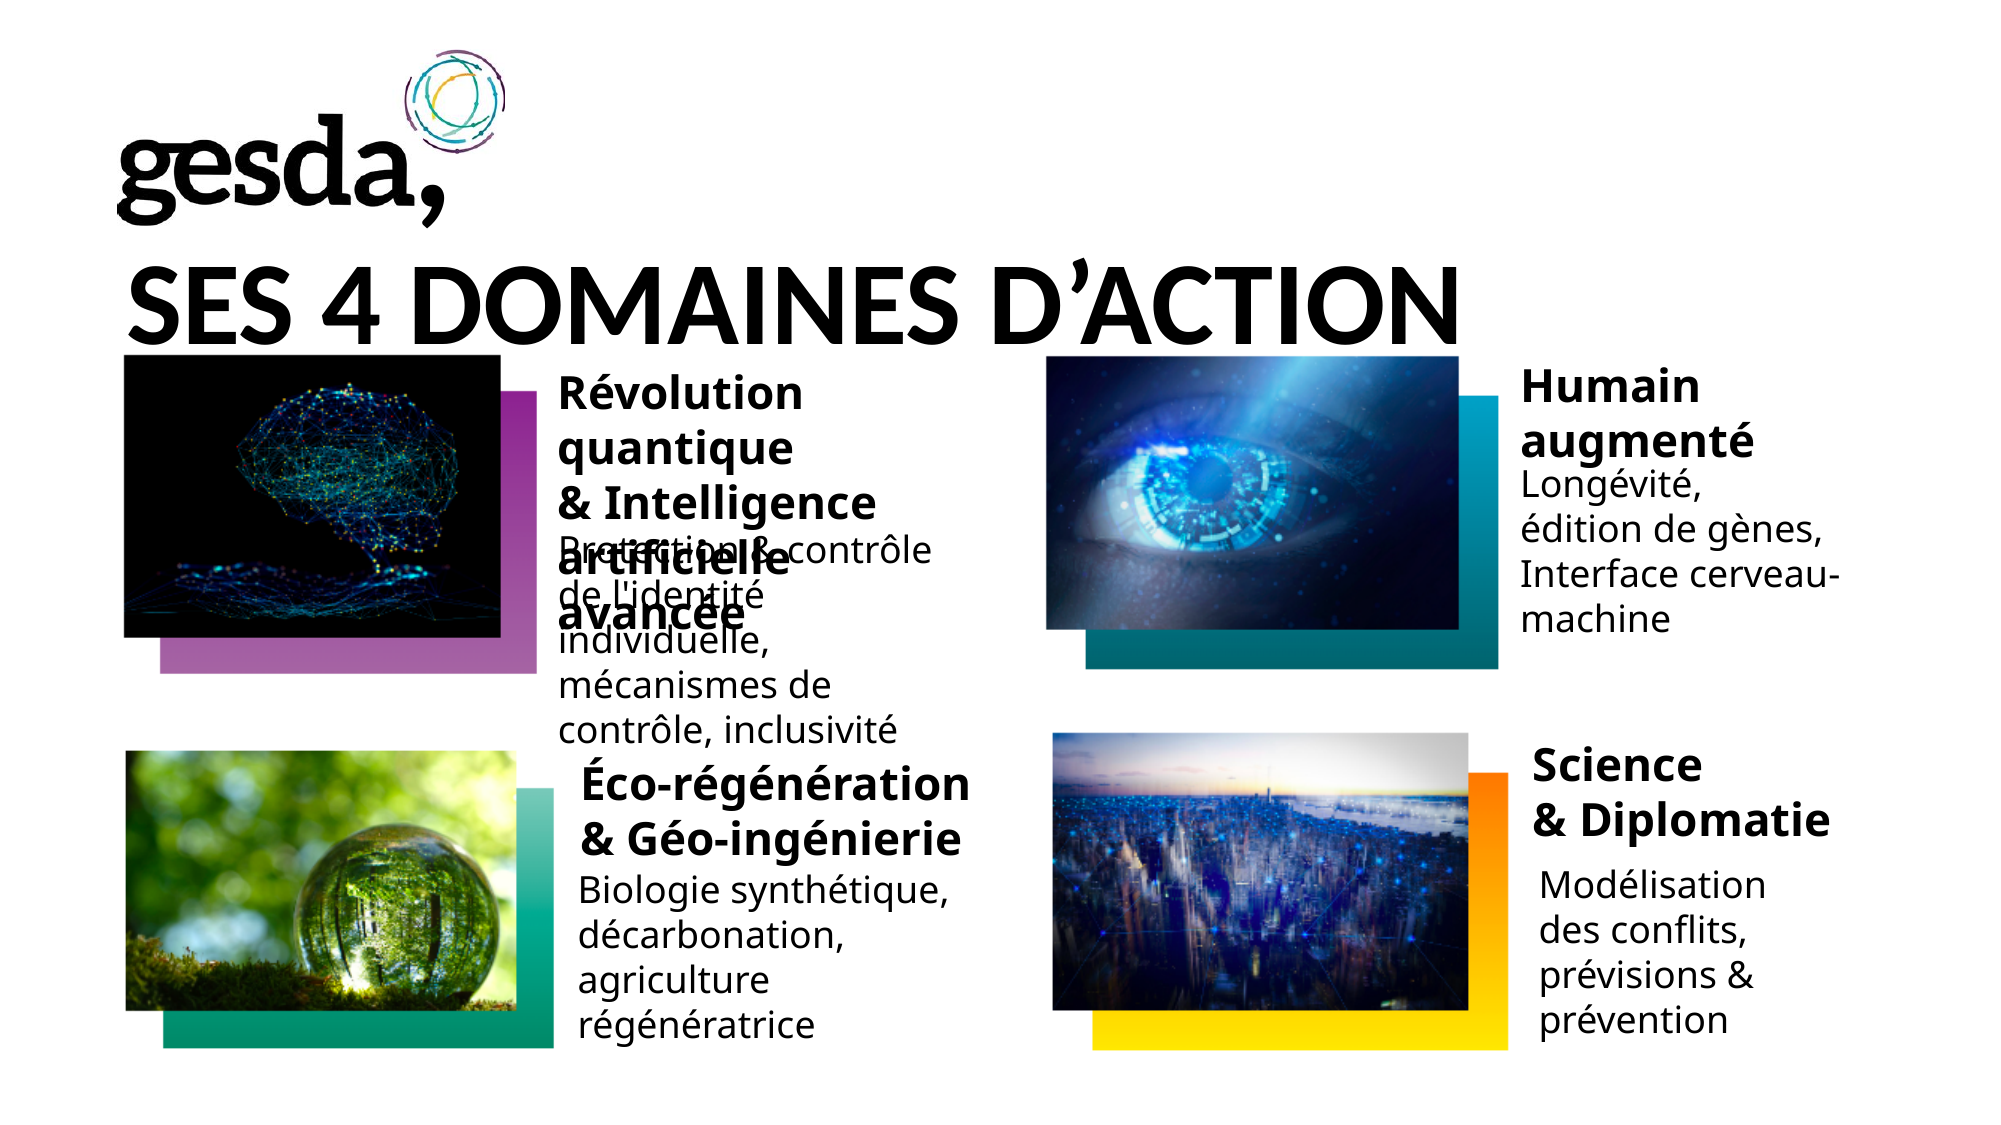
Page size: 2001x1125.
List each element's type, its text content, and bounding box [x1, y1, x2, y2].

text_box Biologie synthétique, décarbonation, agriculture régénératrice [562, 858, 988, 1054]
text_box , SES 4 DOMAINES D’ACTION [111, 63, 1876, 378]
text_box Humain augmenté [1505, 348, 1950, 474]
picture [117, 36, 505, 63]
text_box Protection & contrôle de l'identité individuelle, mécanismes de contrôle, inclusivité [542, 518, 963, 759]
text_box Révolution quantique & Intelligence artificielle avancée [542, 356, 988, 647]
picture [117, 348, 563, 700]
text_box Éco-régénération & Géo-ingénierie [565, 747, 1010, 873]
picture [120, 742, 566, 1062]
picture [1037, 347, 1516, 679]
picture [1045, 722, 1518, 1065]
text_box Longévité, édition de gènes, Interface cerveau-machine [1505, 452, 1926, 648]
text_box Modélisation des conflits, prévisions & prévention [1523, 853, 1860, 1050]
text_box Science & Diplomatie [1517, 727, 1963, 853]
